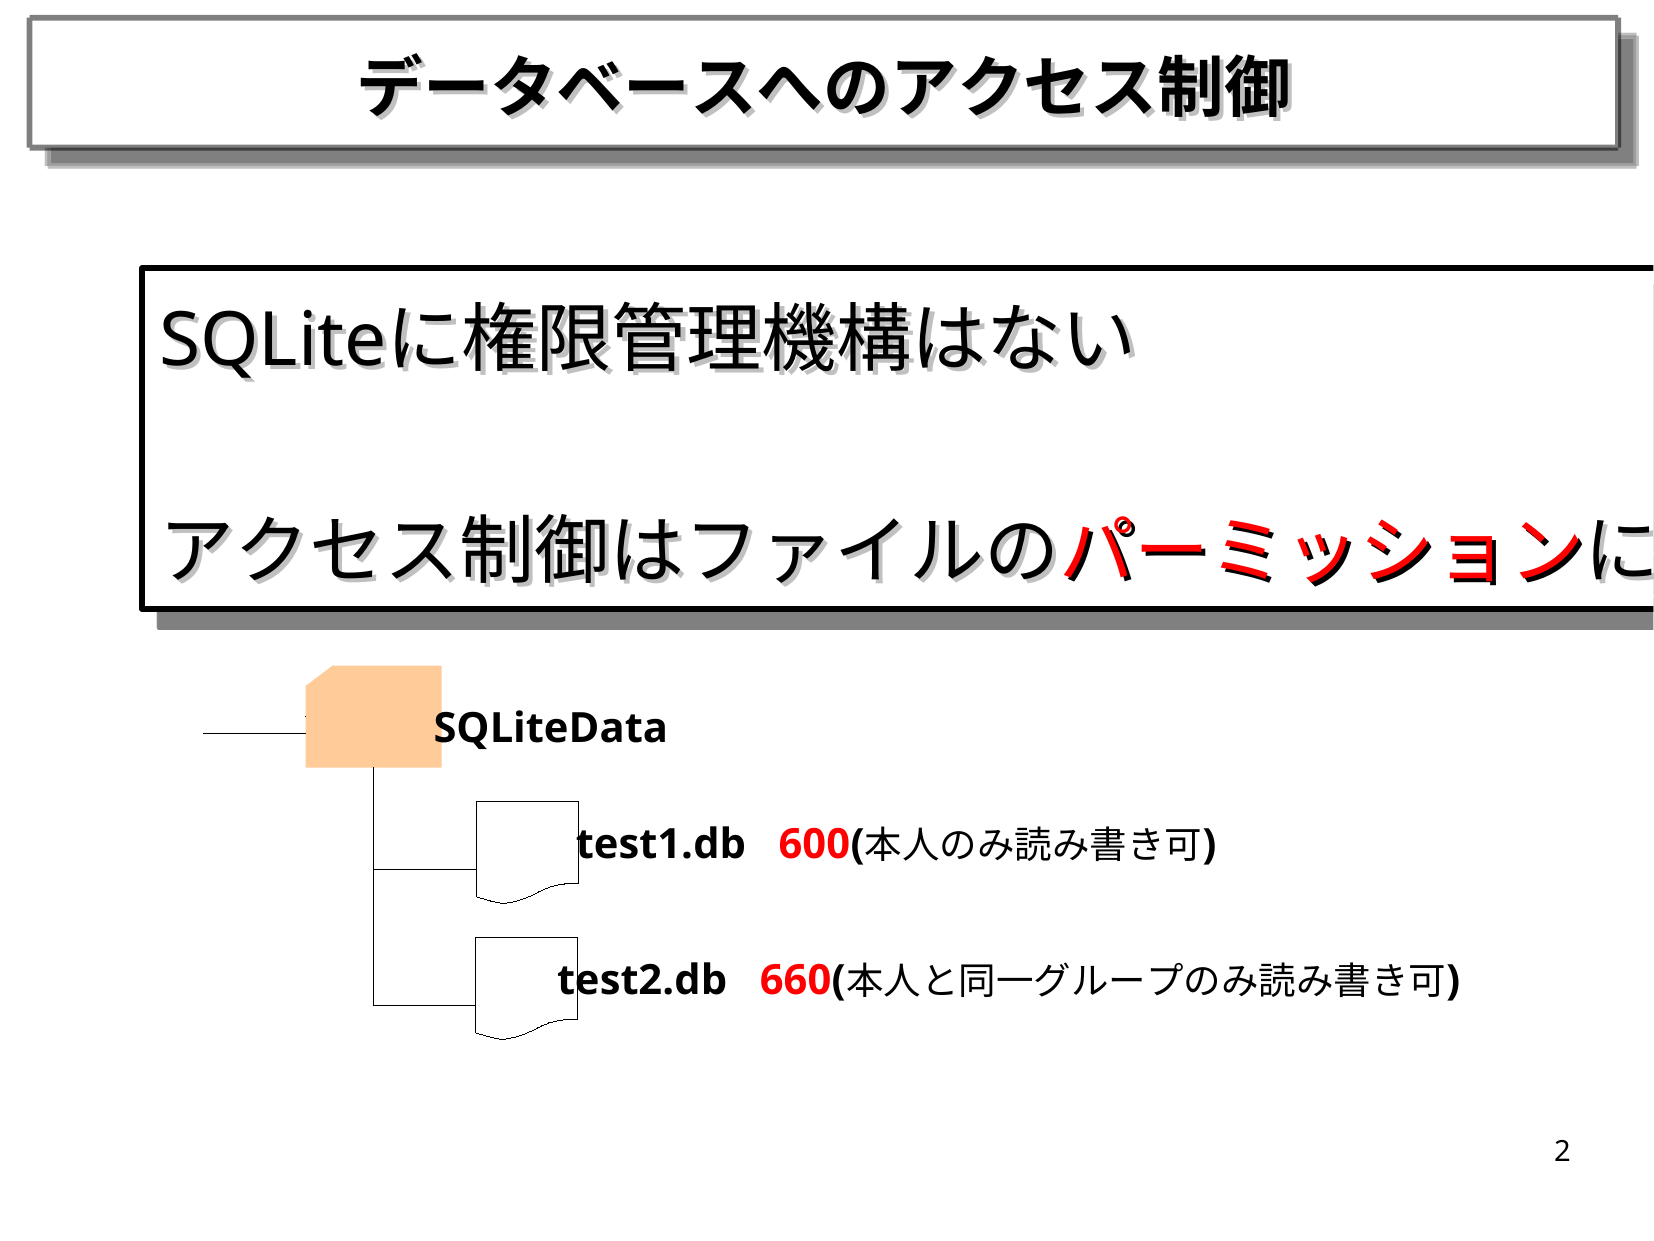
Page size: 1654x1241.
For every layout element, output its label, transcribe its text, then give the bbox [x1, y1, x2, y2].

text_box test2.db 660(本人と同一グループのみ読み書き可) [475, 937, 578, 1040]
text_box SQLiteData [305, 665, 442, 768]
text_box データベースへのアクセス制御 [29, 17, 1619, 148]
text_box SQLiteに権限管理機構はない アクセス制御はファイルのパーミッションに依存 [141, 268, 1502, 532]
text_box test1.db 600(本人のみ読み書き可) [476, 801, 579, 904]
